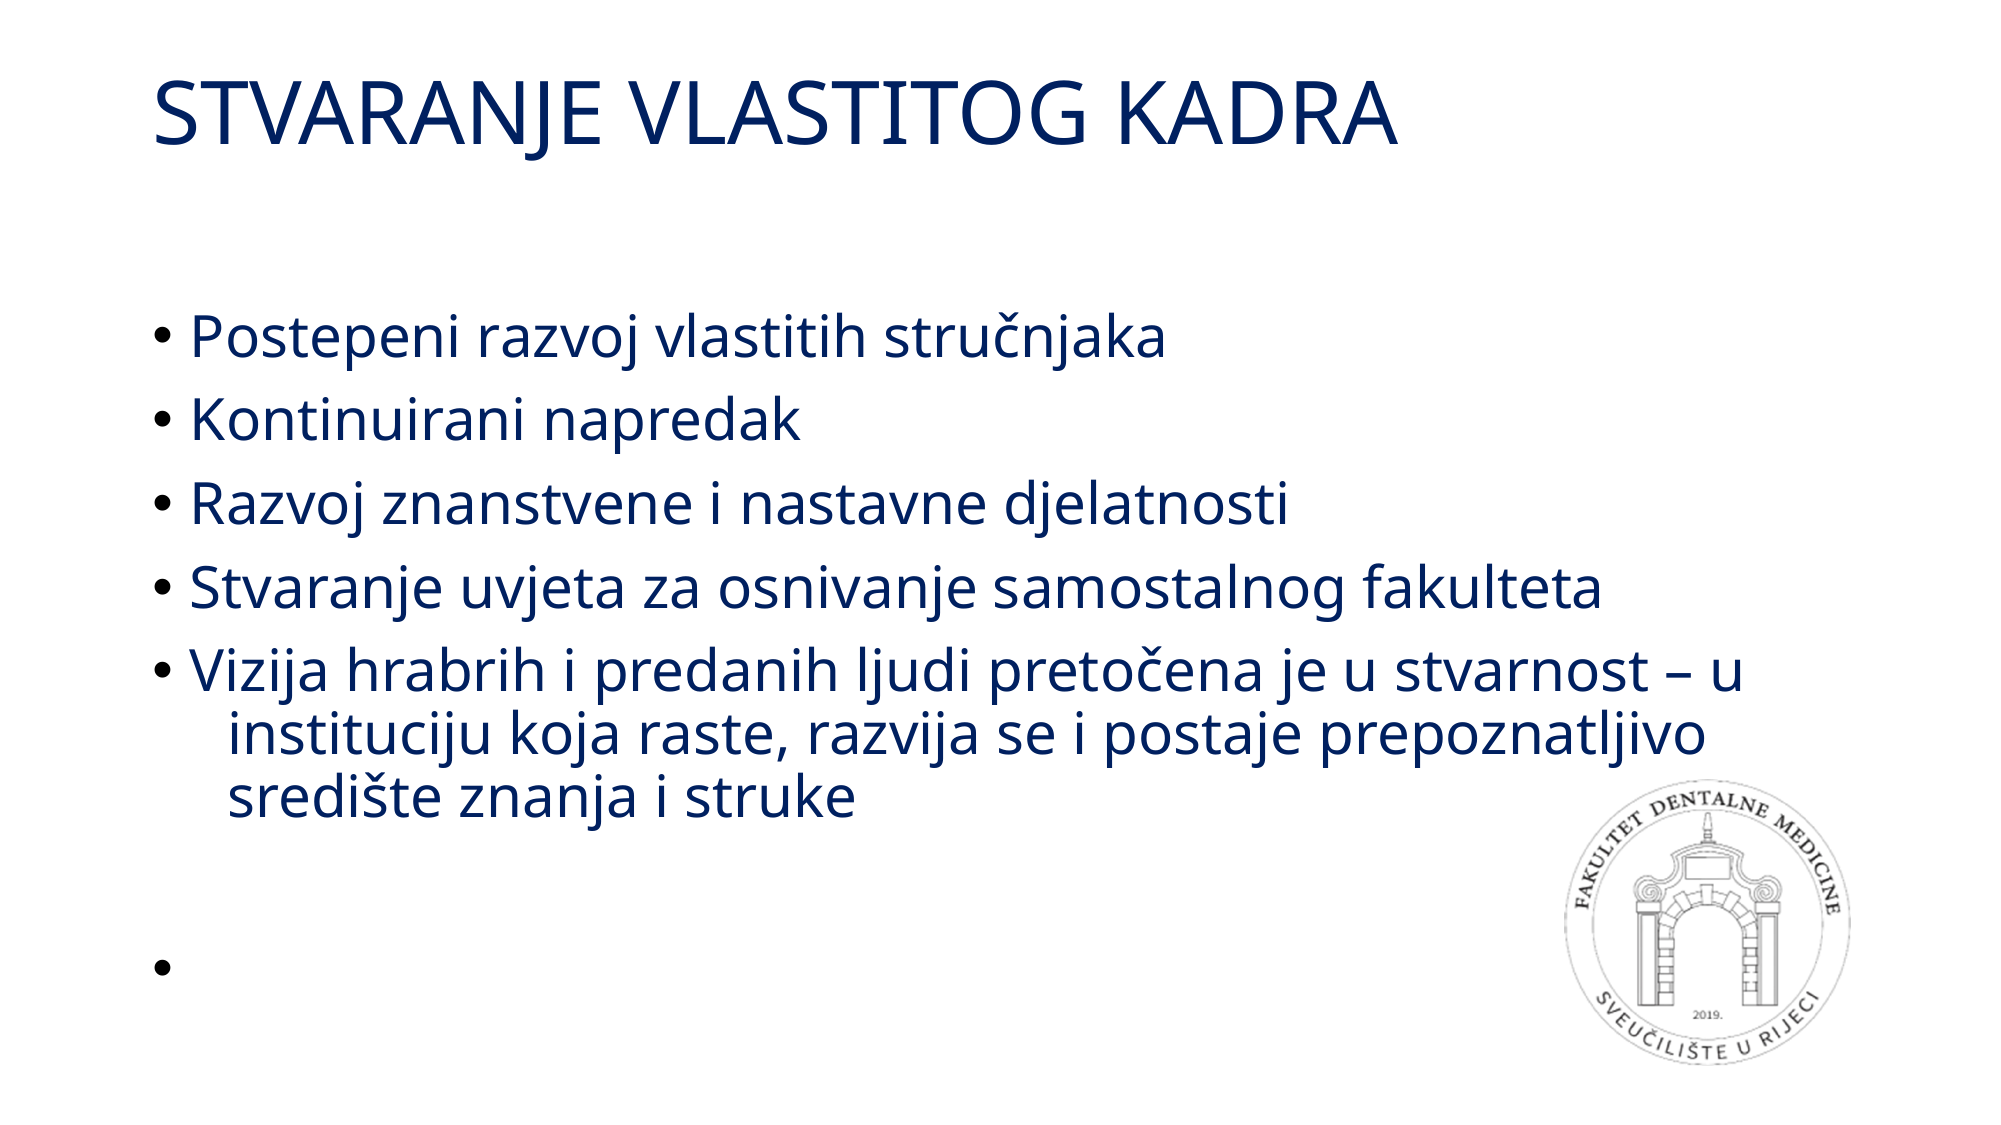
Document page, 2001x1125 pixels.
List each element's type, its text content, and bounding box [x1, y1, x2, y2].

list Postepeni razvoj vlastitih stručnjaka Kontinuirani napredak Razvoj znanstvene i nastavne djelatnosti Stvaranje uvjeta za osnivanje samostalnog fakulteta Vizija hrabrih i predanih ljudi pretočena je u stvarnost – u instituciju koja raste, razvija se i postaje prepoznatljivo središte znanja i struke [137, 299, 1863, 1014]
picture [1564, 779, 1851, 1066]
title STVARANJE VLASTITOG KADRA [137, 59, 1863, 278]
